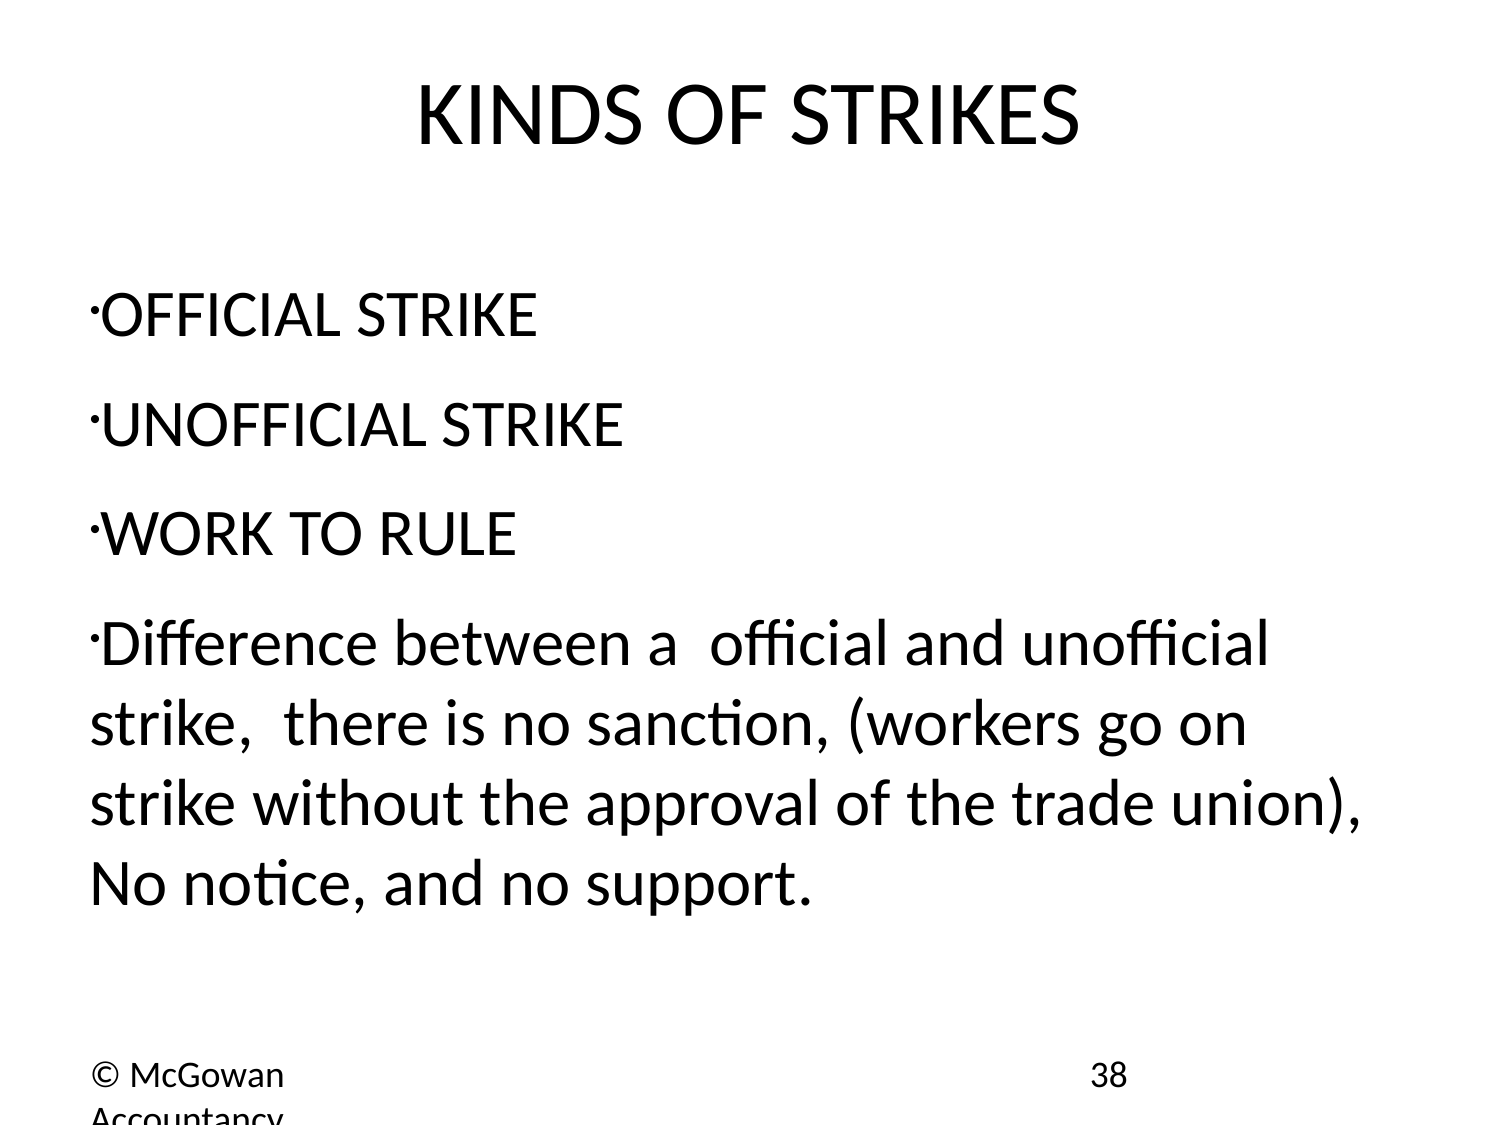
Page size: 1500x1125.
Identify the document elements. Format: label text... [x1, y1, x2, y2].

text_box © McGowan Accountancy Services [75, 1042, 425, 1103]
text_box [1074, 1042, 1425, 1103]
list OFFICIAL STRIKE UNOFFICIAL STRIKE WORK TO RULE Difference between a official and unofficial strike, there is no sanction, (workers go on strike without the approval of the trade union), No notice, and no support. [75, 262, 1425, 1005]
title KINDS OF STRIKES [75, 45, 1425, 233]
